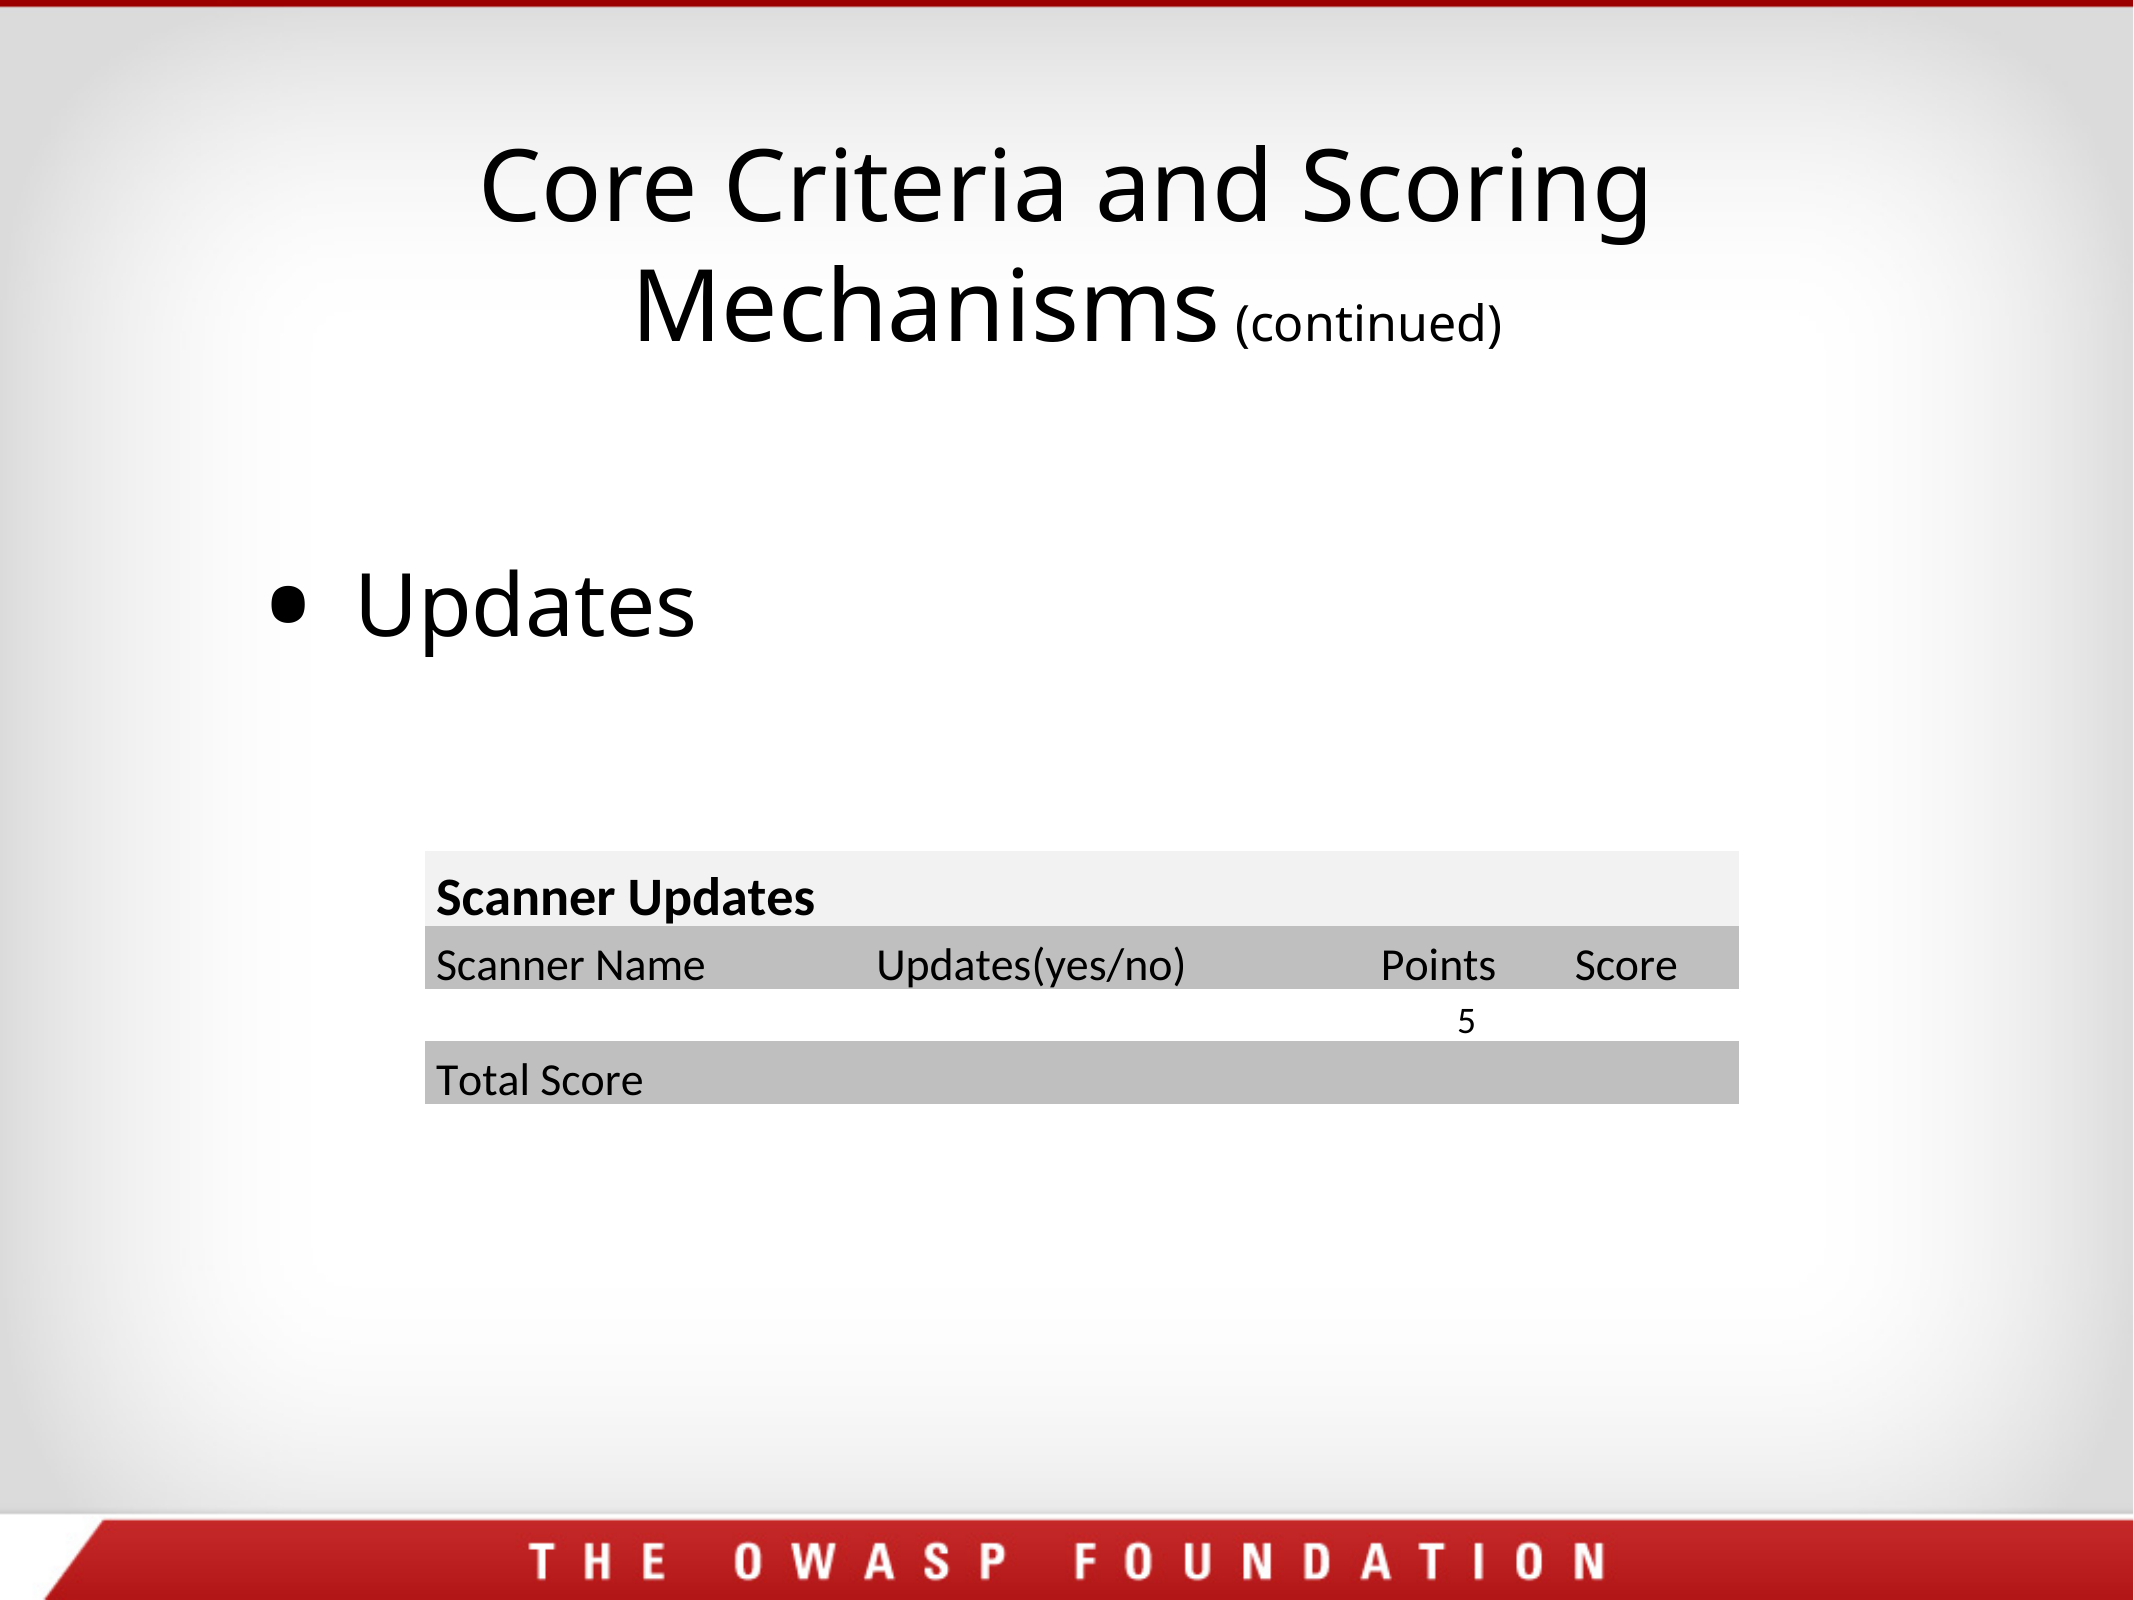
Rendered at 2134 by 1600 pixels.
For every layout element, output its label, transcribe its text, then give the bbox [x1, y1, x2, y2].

table_cell [865, 989, 1370, 1041]
list Updates [208, 454, 1925, 1510]
table_cell Score [1564, 926, 1739, 989]
table_header Scanner Updates [425, 851, 1739, 926]
picture [0, 0, 2134, 1600]
table_cell [425, 989, 865, 1041]
title Core Criteria and Scoring Mechanisms (continued) [208, 22, 1925, 454]
table_cell Scanner Name [425, 926, 865, 989]
table_cell [1564, 989, 1739, 1041]
table_cell 5 [1370, 989, 1564, 1041]
table_cell Points [1370, 926, 1564, 989]
table_cell Total Score [425, 1041, 1564, 1104]
table_cell [1564, 1041, 1739, 1104]
table_cell Updates(yes/no) [865, 926, 1370, 989]
